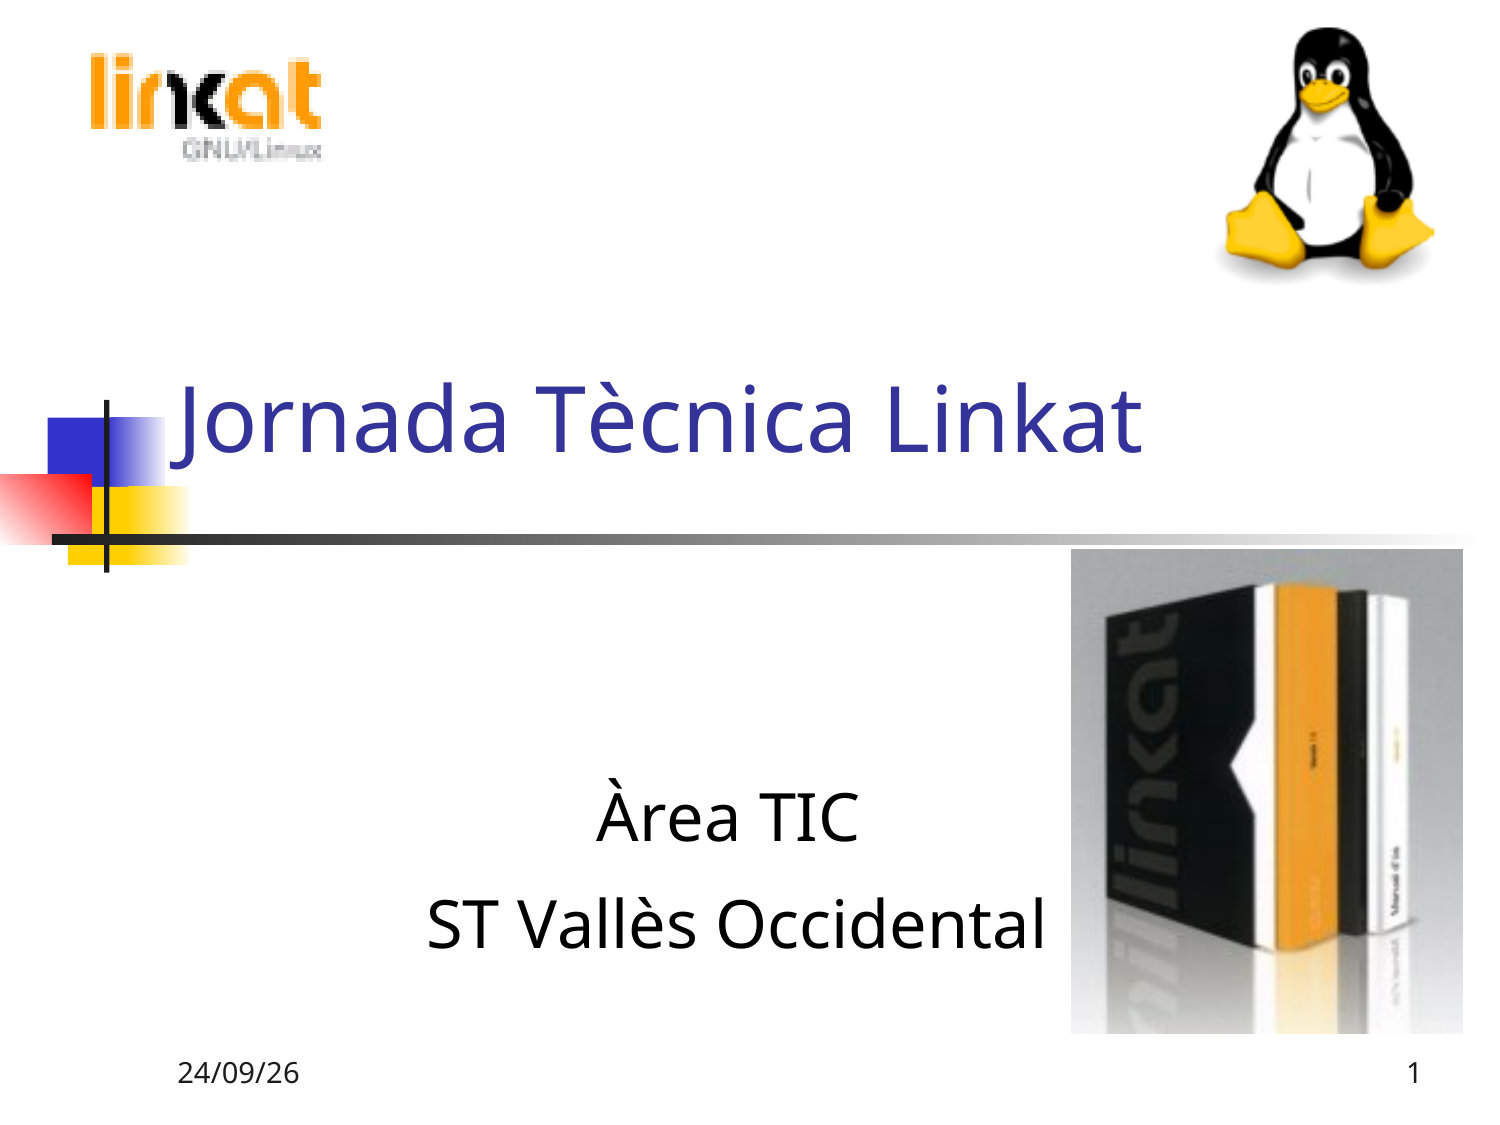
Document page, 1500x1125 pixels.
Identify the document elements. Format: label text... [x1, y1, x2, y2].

picture [1071, 549, 1463, 1034]
picture [1200, 24, 1459, 300]
title Jornada Tècnica Linkat [162, 299, 1438, 488]
picture [75, 37, 351, 171]
subtitle Àrea TIC ST Vallès Occidental [237, 762, 1071, 956]
